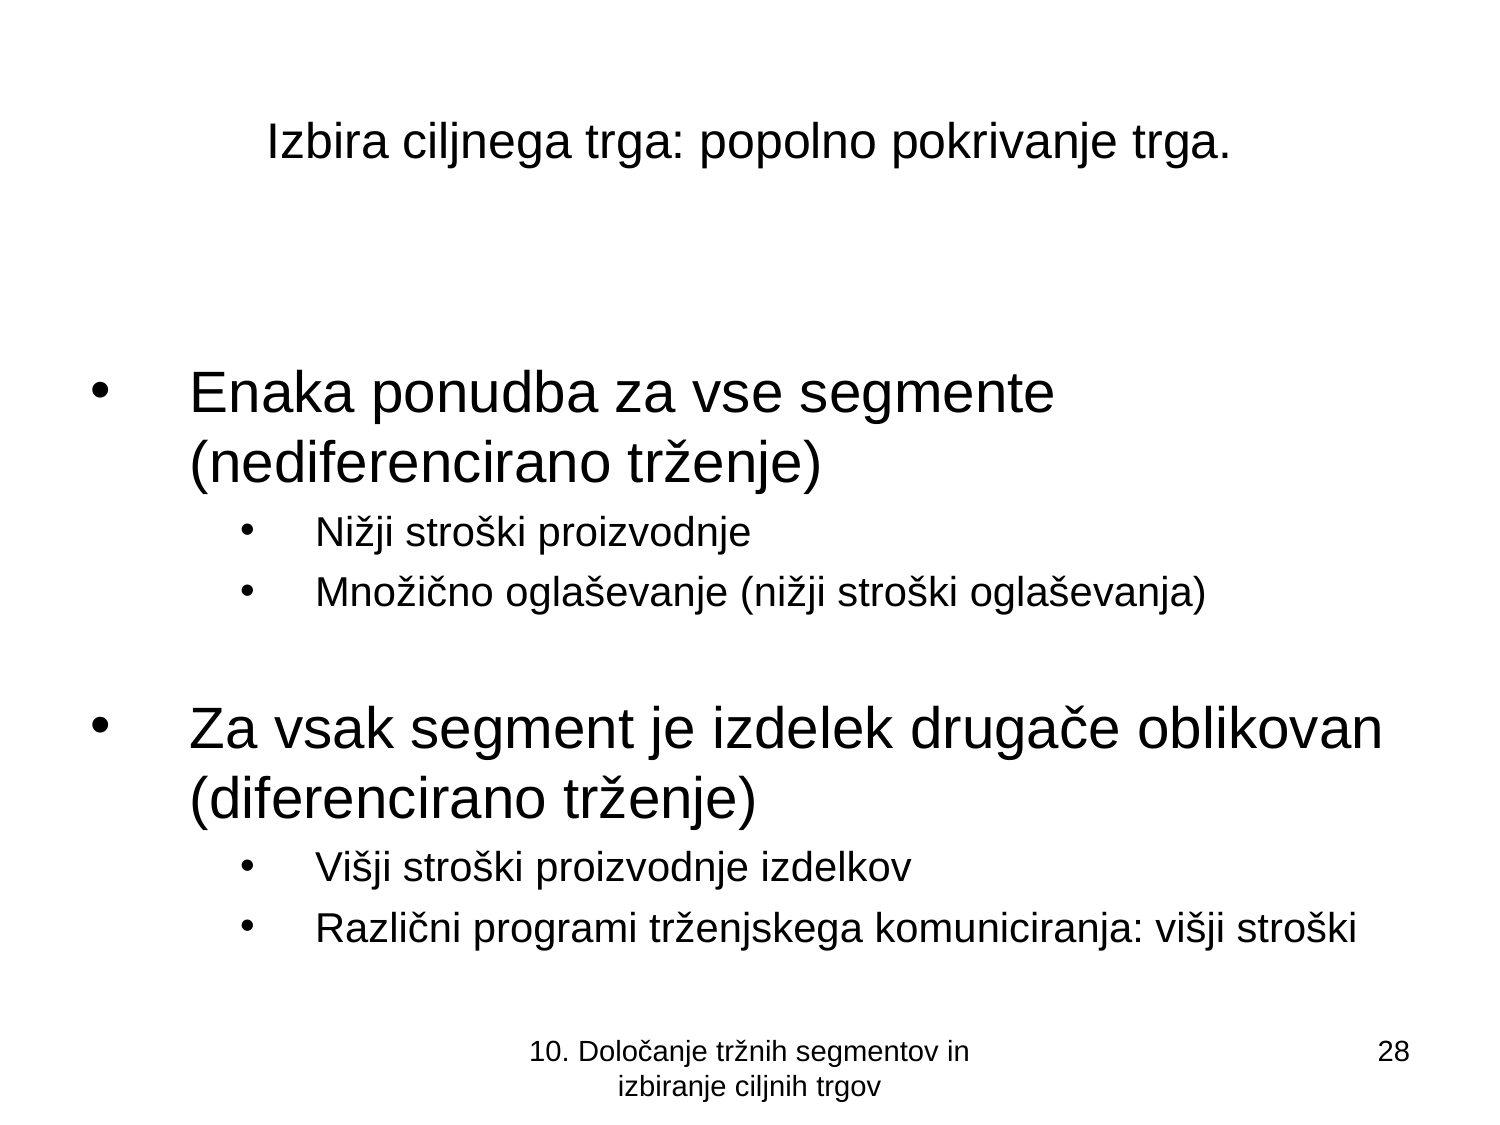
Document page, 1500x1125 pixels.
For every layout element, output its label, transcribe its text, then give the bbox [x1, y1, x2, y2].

title Izbira ciljnega trga: popolno pokrivanje trga. [75, 45, 1426, 233]
text_box <number> [1074, 1024, 1426, 1103]
list Enaka ponudba za vse segmente (nediferencirano trženje) Nižji stroški proizvodnje Množično oglaševanje (nižji stroški oglaševanja) Za vsak segment je izdelek drugače oblikovan (diferencirano trženje) Višji stroški proizvodnje izdelkov Različni programi trženjskega komuniciranja: višji stroški [75, 262, 1426, 1006]
text_box 10. Določanje tržnih segmentov in izbiranje ciljnih trgov [512, 1024, 988, 1103]
